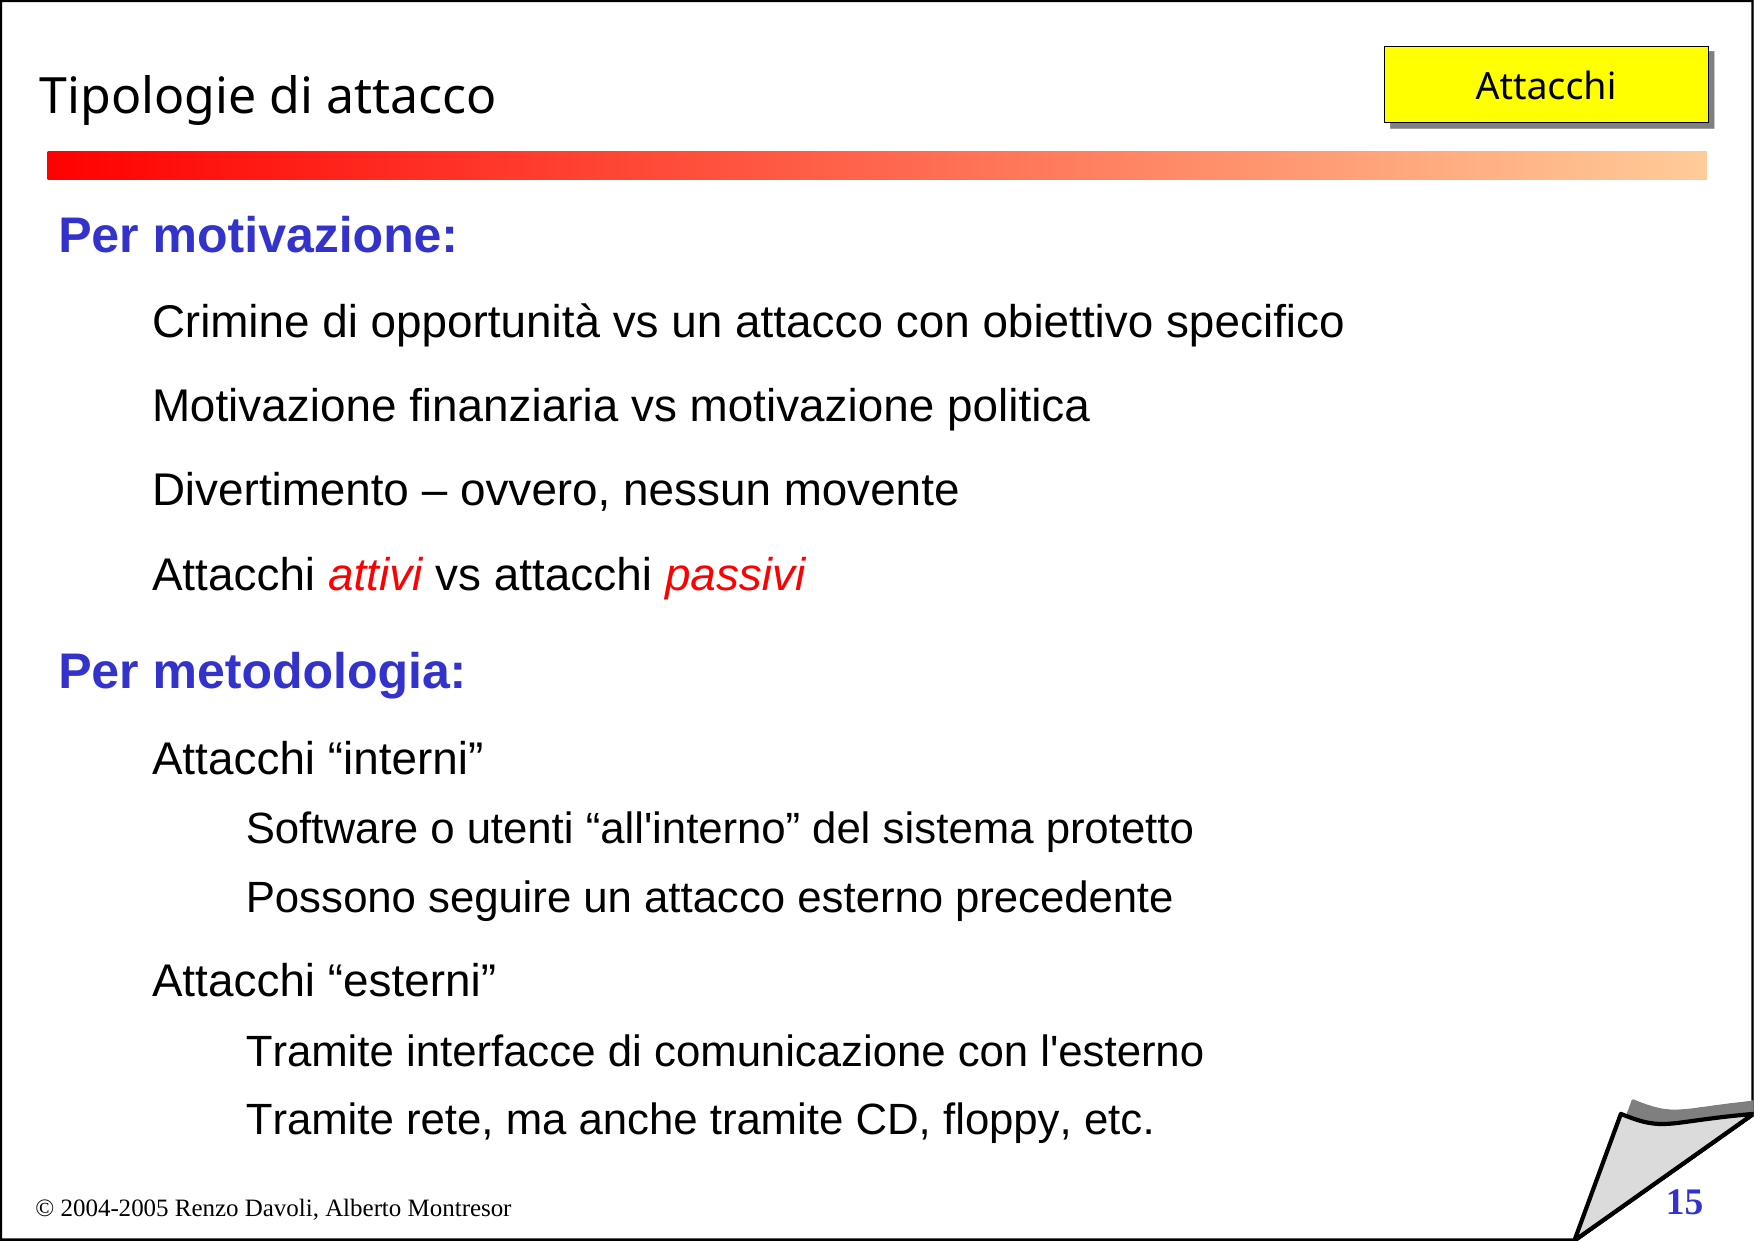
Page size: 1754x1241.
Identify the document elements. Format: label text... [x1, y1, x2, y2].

text_box Attacchi [1384, 46, 1709, 123]
title Tipologie di attacco [40, 49, 1713, 144]
list Per motivazione: Crimine di opportunità vs un attacco con obiettivo specifico Motivazione finanziaria vs motivazione politica Divertimento – ovvero, nessun movente Attacchi attivi vs attacchi passivi Per metodologia: Attacchi “interni” Software o utenti “all'interno” del sistema protetto Possono seguire un attacco esterno precedente Attacchi “esterni” Tramite interfacce di comunicazione con l'esterno Tramite rete, ma anche tramite CD, floppy, etc. [58, 206, 1695, 1145]
